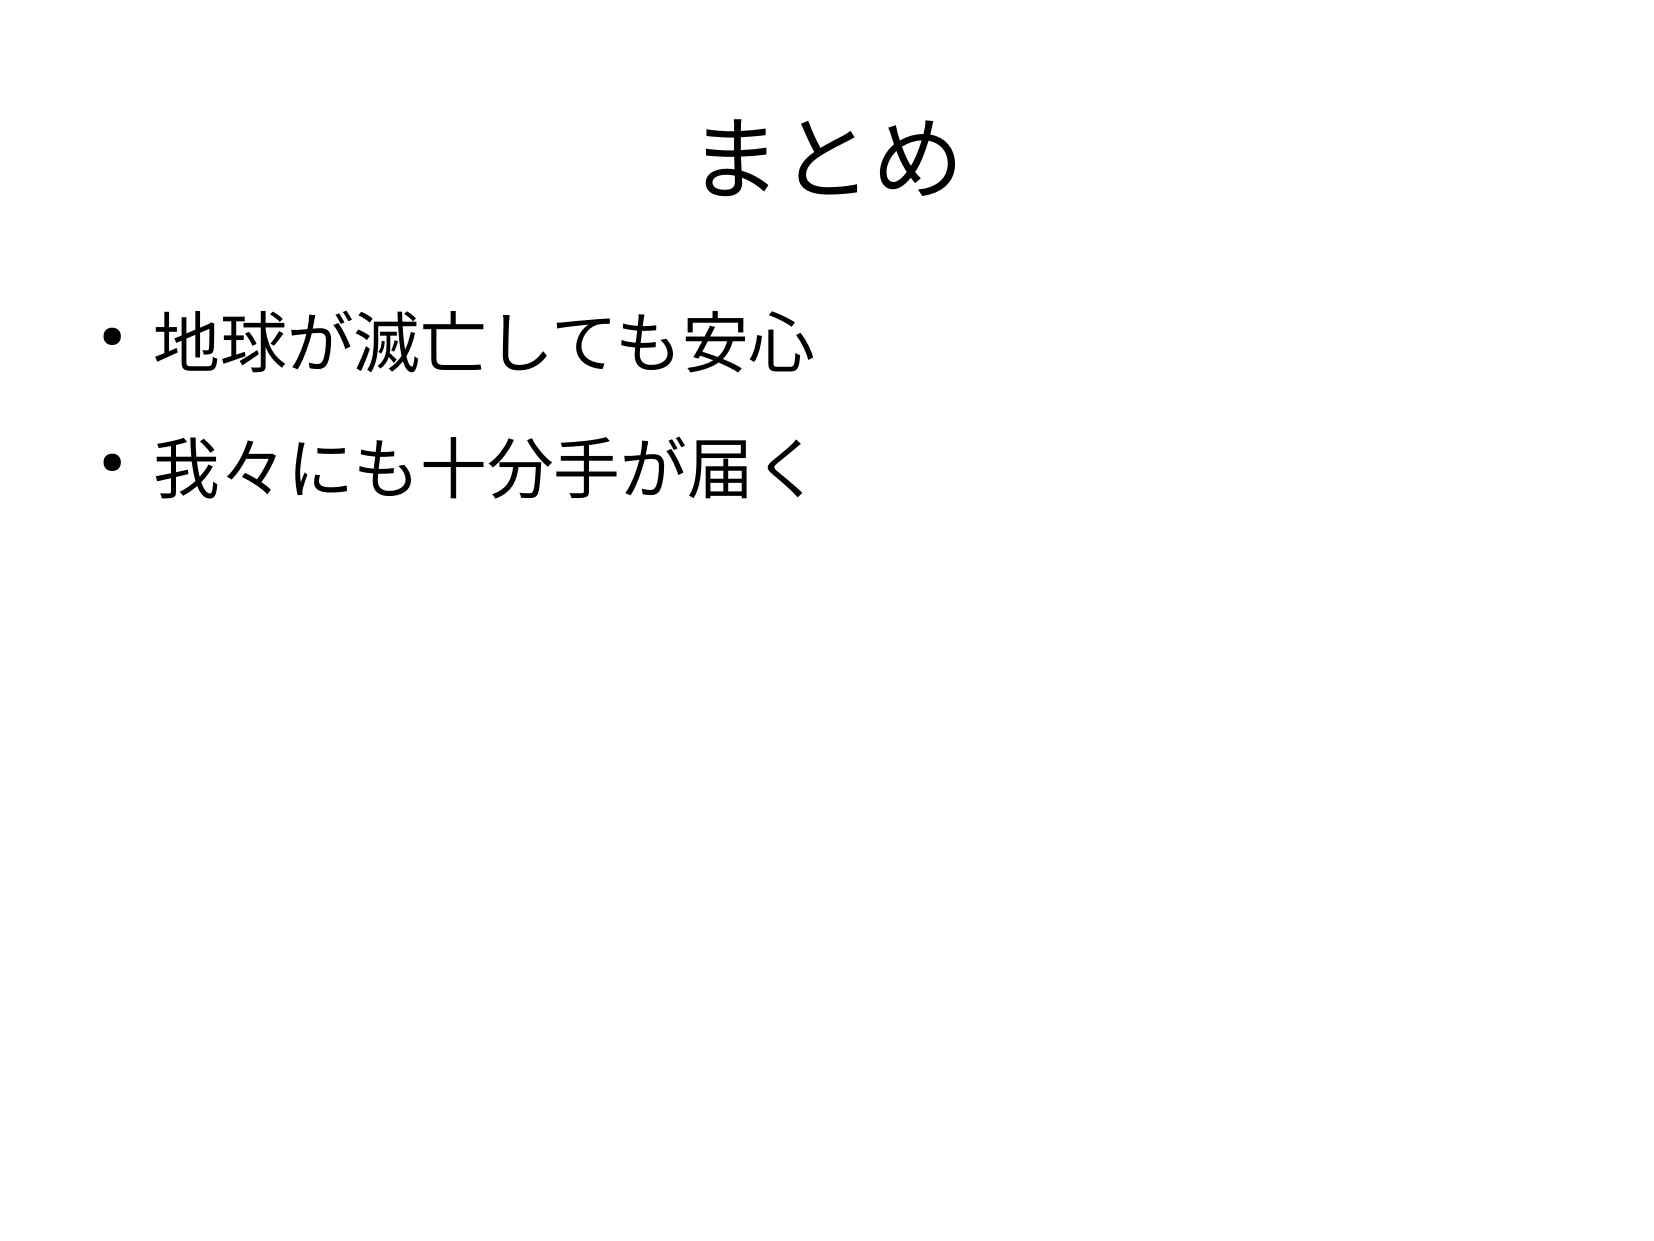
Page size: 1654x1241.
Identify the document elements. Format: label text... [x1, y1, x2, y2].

title まとめ [82, 56, 1571, 250]
list 地球が滅亡しても安心 我々にも十分手が届く [82, 290, 1571, 1109]
